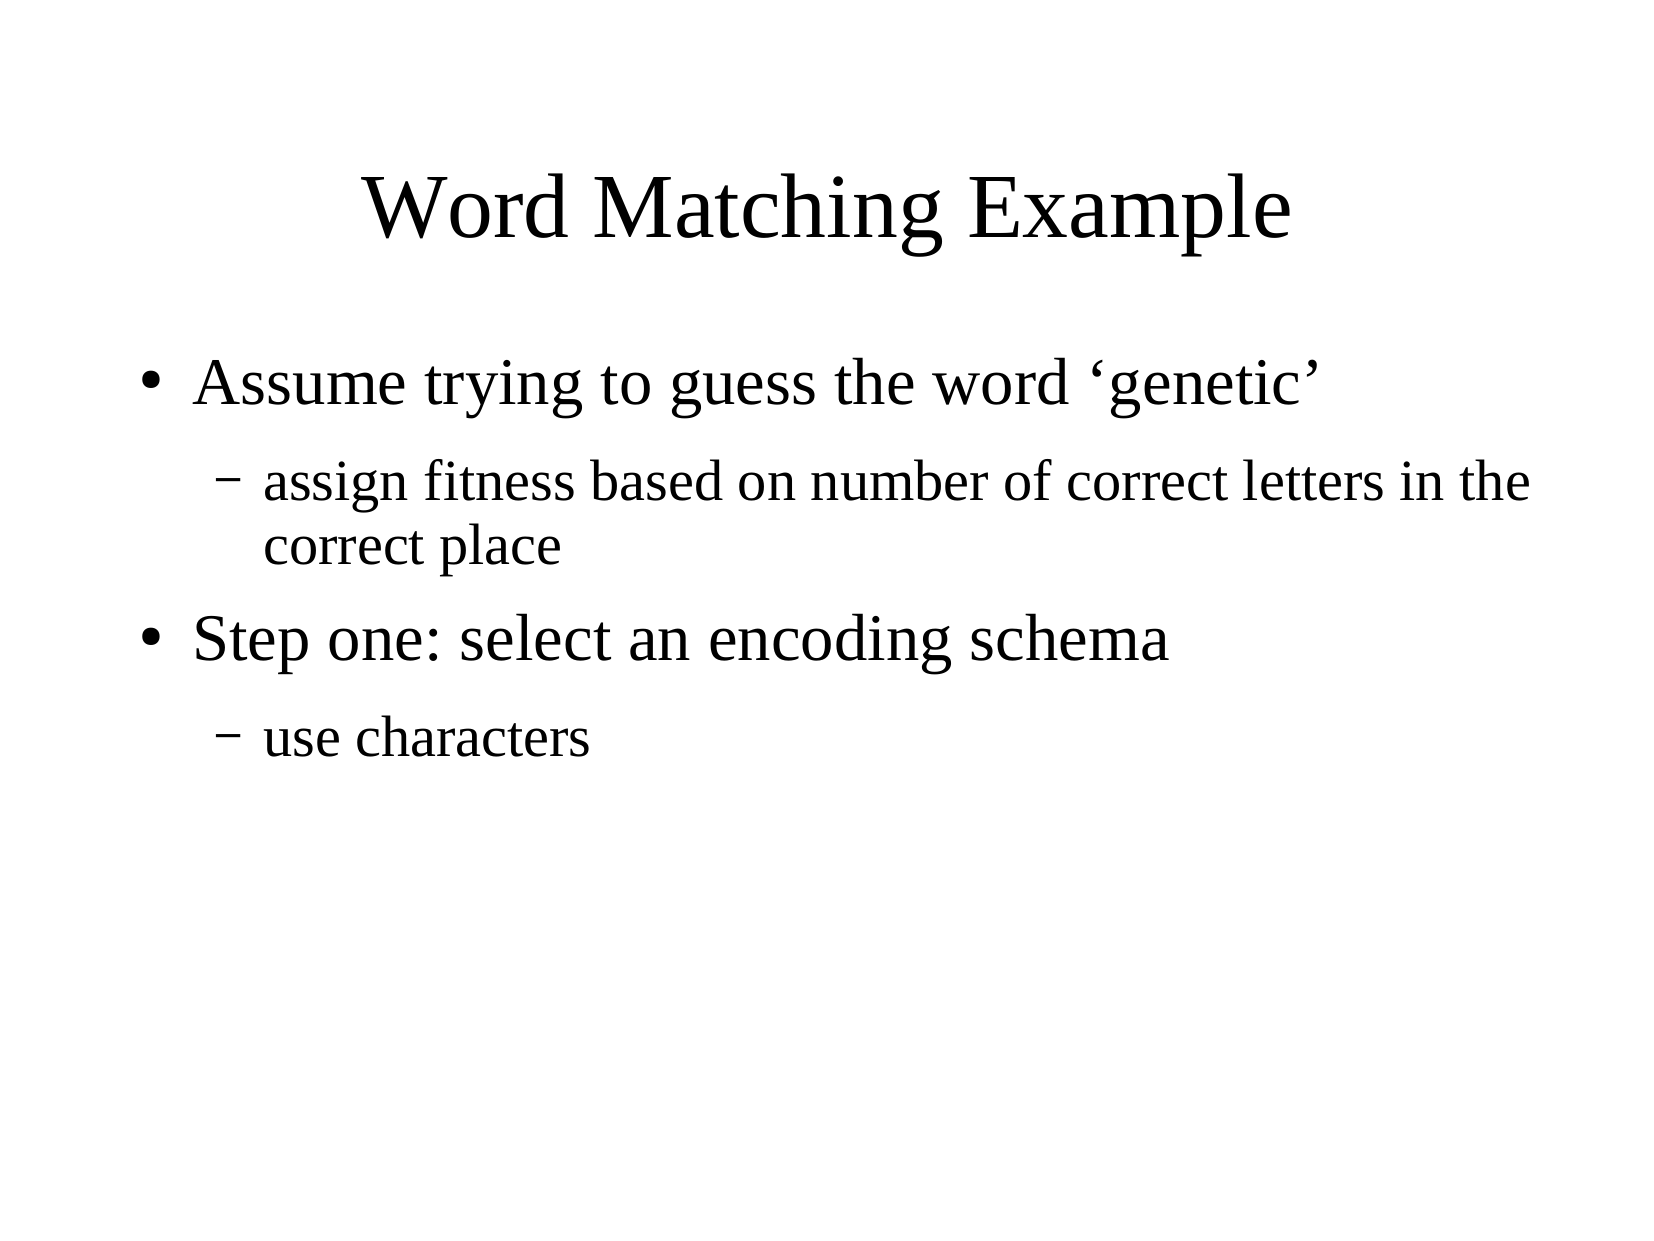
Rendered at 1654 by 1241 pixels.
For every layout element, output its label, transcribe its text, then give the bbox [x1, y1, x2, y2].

list Assume trying to guess the word ‘genetic’ assign fitness based on number of correct letters in the correct place Step one: select an encoding schema use characters [121, 344, 1534, 1127]
title Word Matching Example [121, 102, 1534, 311]
